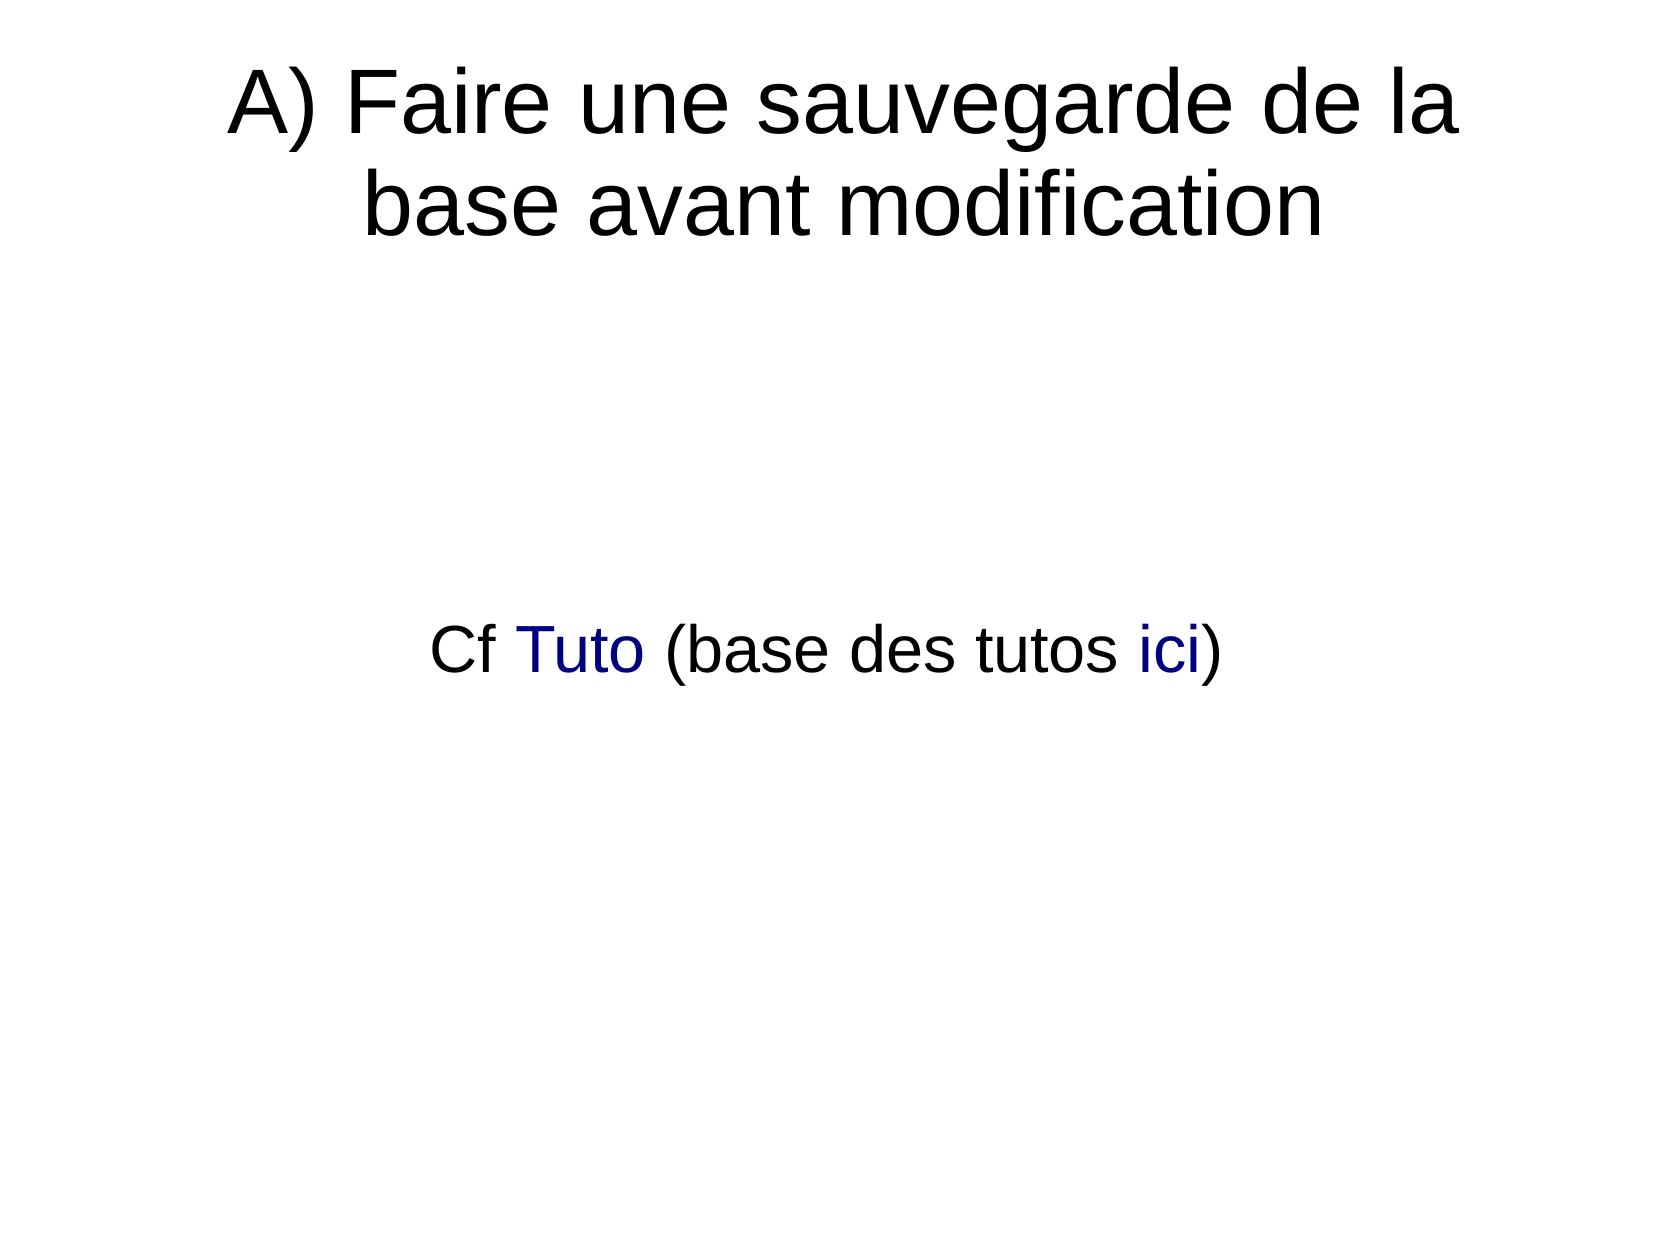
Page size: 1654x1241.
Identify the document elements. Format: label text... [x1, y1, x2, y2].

list Cf Tuto (base des tutos ici) [82, 290, 1571, 1010]
title A) Faire une sauvegarde de la base avant modification [82, 49, 1571, 257]
